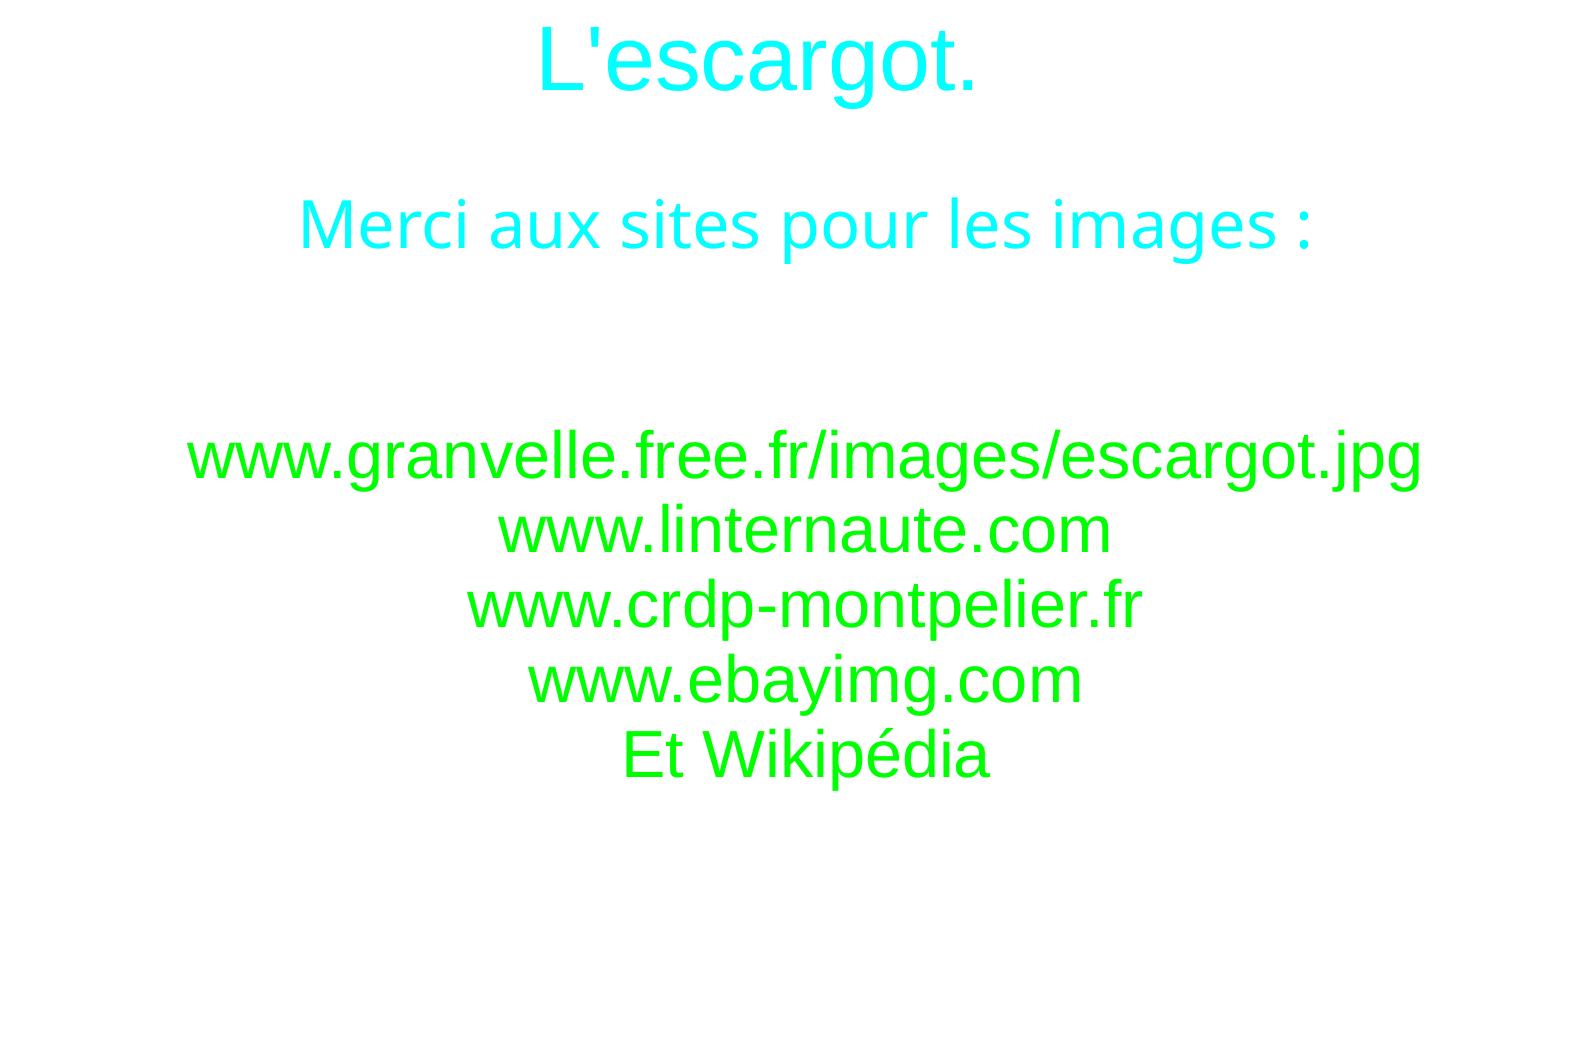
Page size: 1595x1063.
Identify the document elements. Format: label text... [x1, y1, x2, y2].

title L'escargot. [41, 0, 1477, 119]
subtitle Merci aux sites pour les images : www.granvelle.free.fr/images/escargot.jpg www.linternaute.com www.crdp-montpelier.fr www.ebayimg.com Et Wikipédia [88, 137, 1524, 1063]
